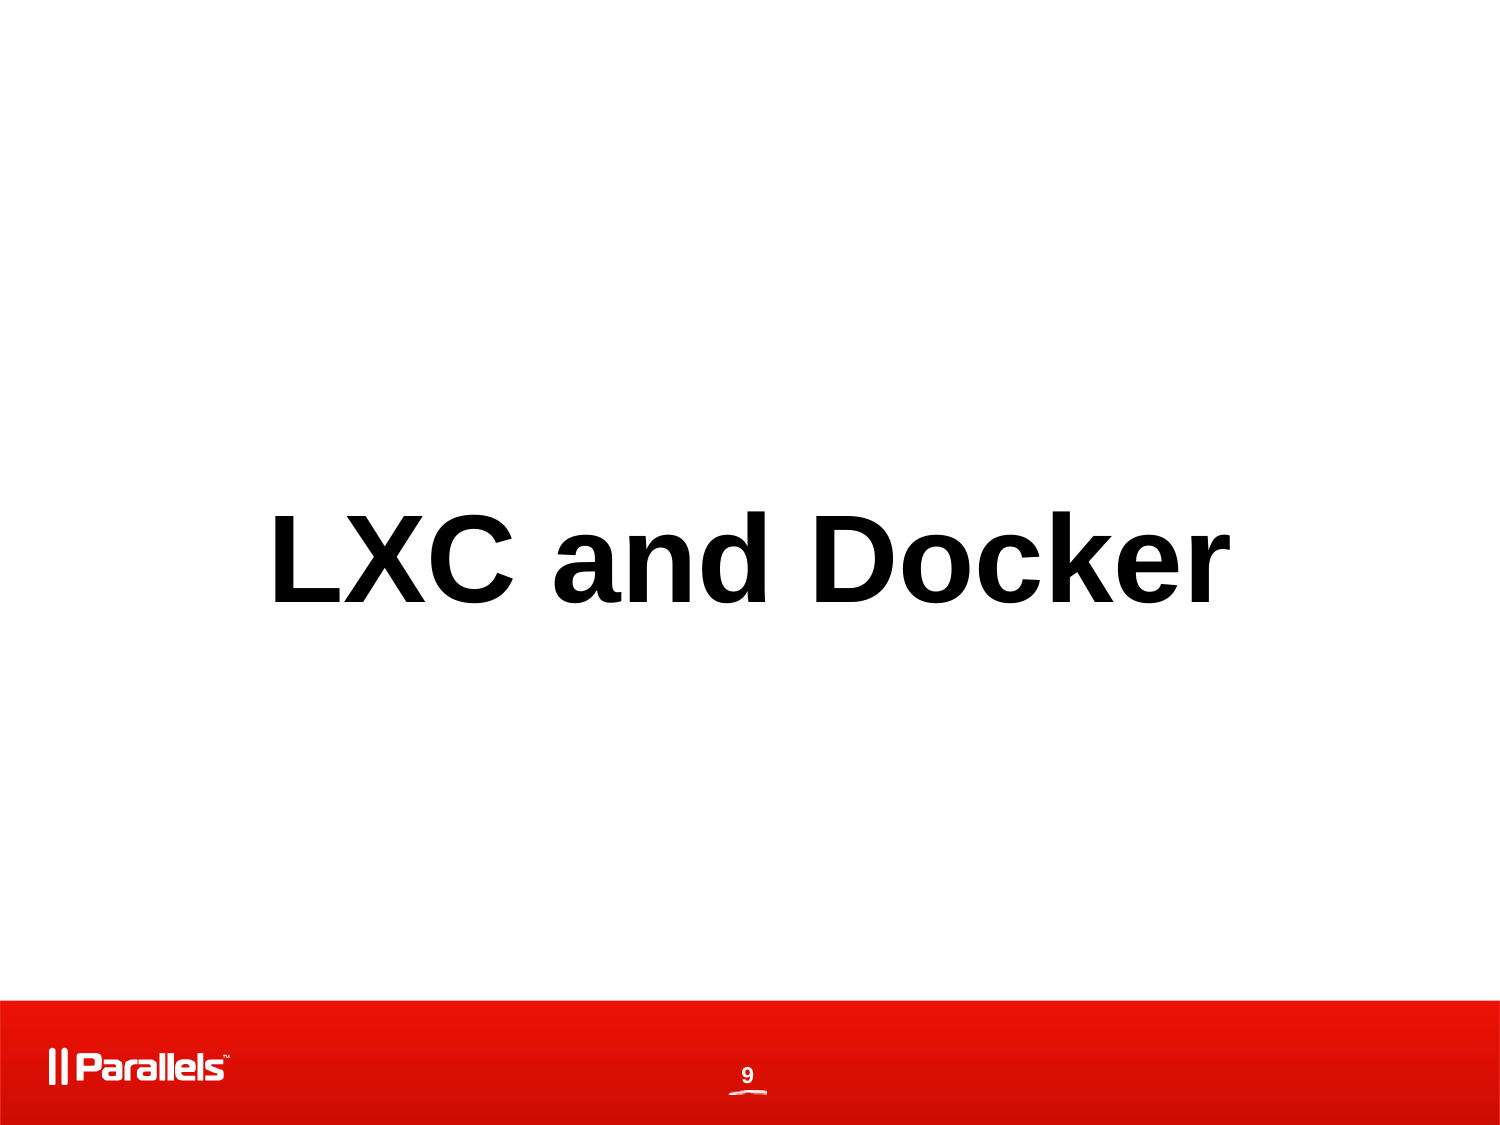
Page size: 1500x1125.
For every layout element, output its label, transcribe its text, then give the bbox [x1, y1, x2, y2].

picture [727, 1090, 767, 1095]
text_box LXC and Docker [252, 487, 1248, 638]
picture [49, 1046, 230, 1085]
